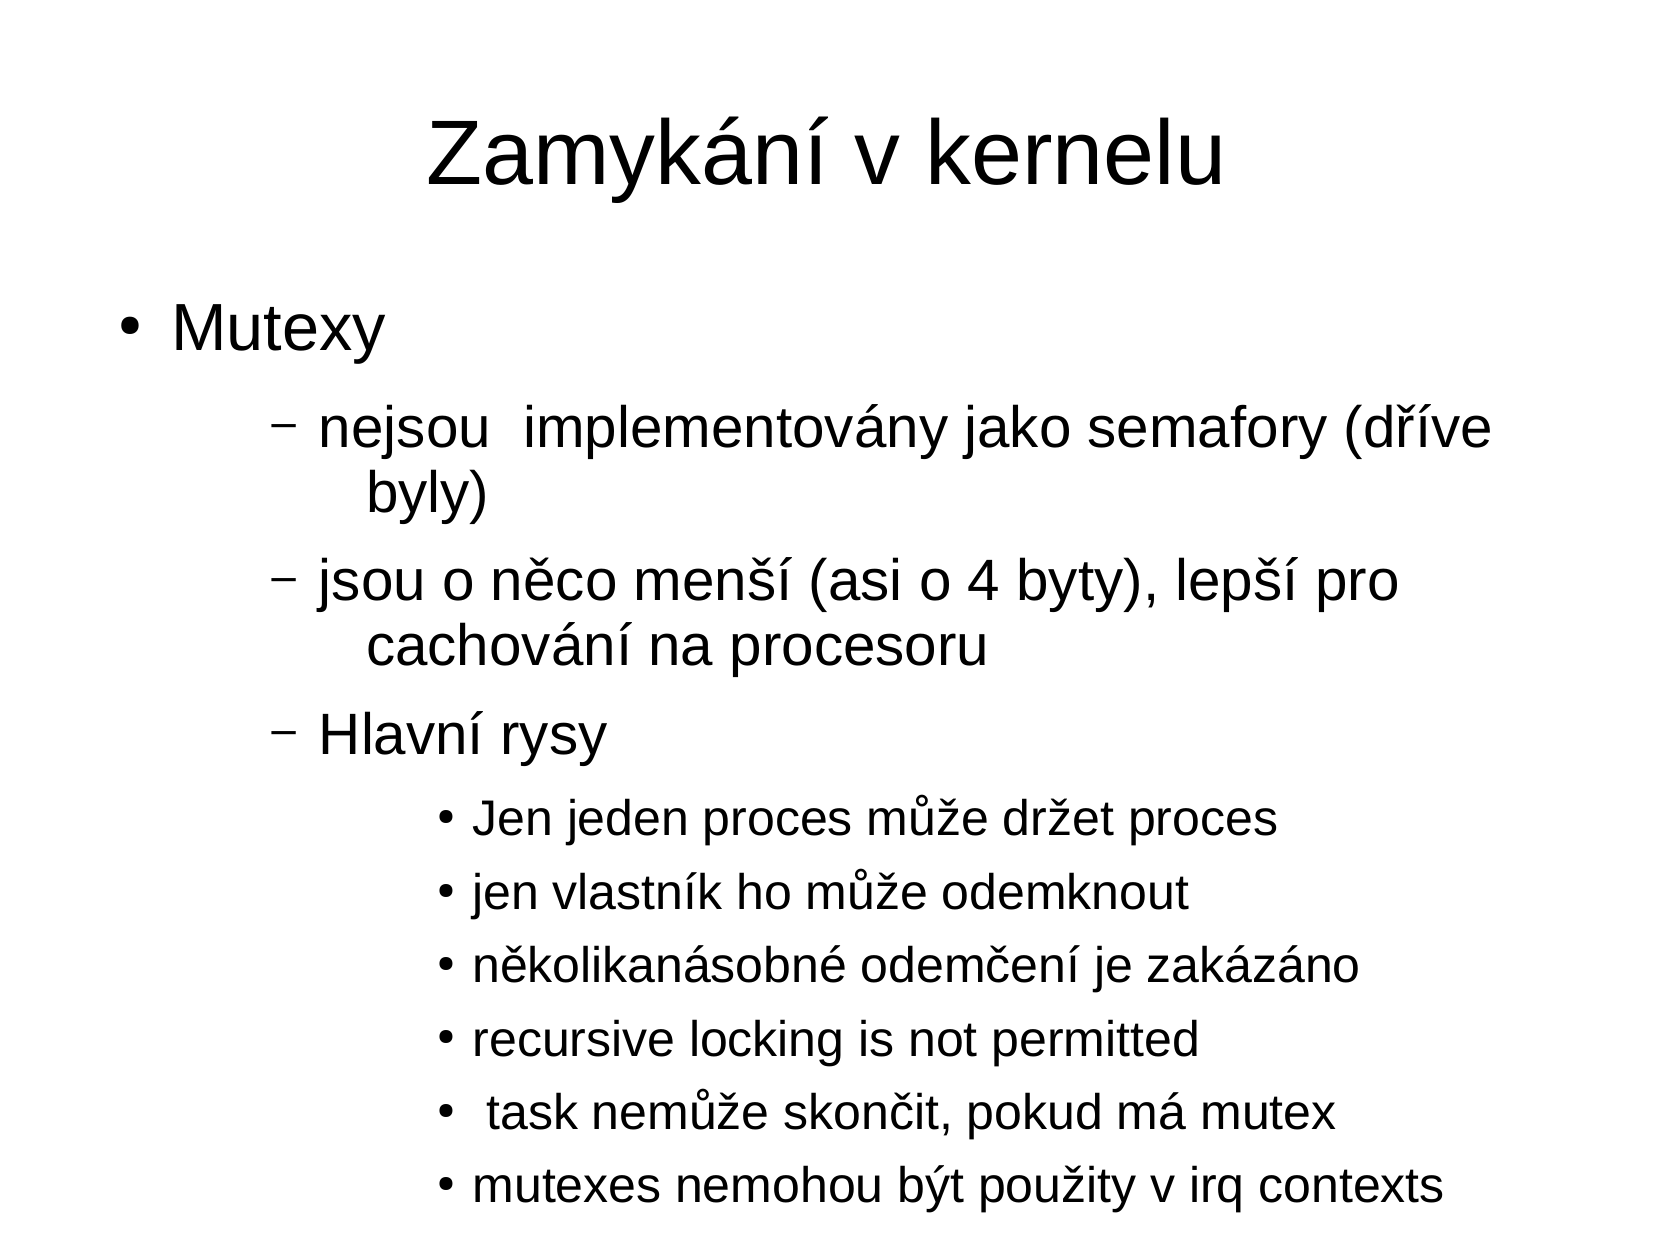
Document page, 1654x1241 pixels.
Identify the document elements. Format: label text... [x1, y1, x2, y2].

title Zamykání v kernelu [82, 49, 1571, 257]
list Mutexy nejsou implementovány jako semafory (dříve byly) jsou o něco menší (asi o 4 byty), lepší pro cachování na procesoru Hlavní rysy Jen jeden proces může držet proces jen vlastník ho může odemknout několikanásobné odemčení je zakázáno recursive locking is not permitted task nemůže skončit, pokud má mutex mutexes nemohou být použity v irq contexts [82, 290, 1571, 1149]
